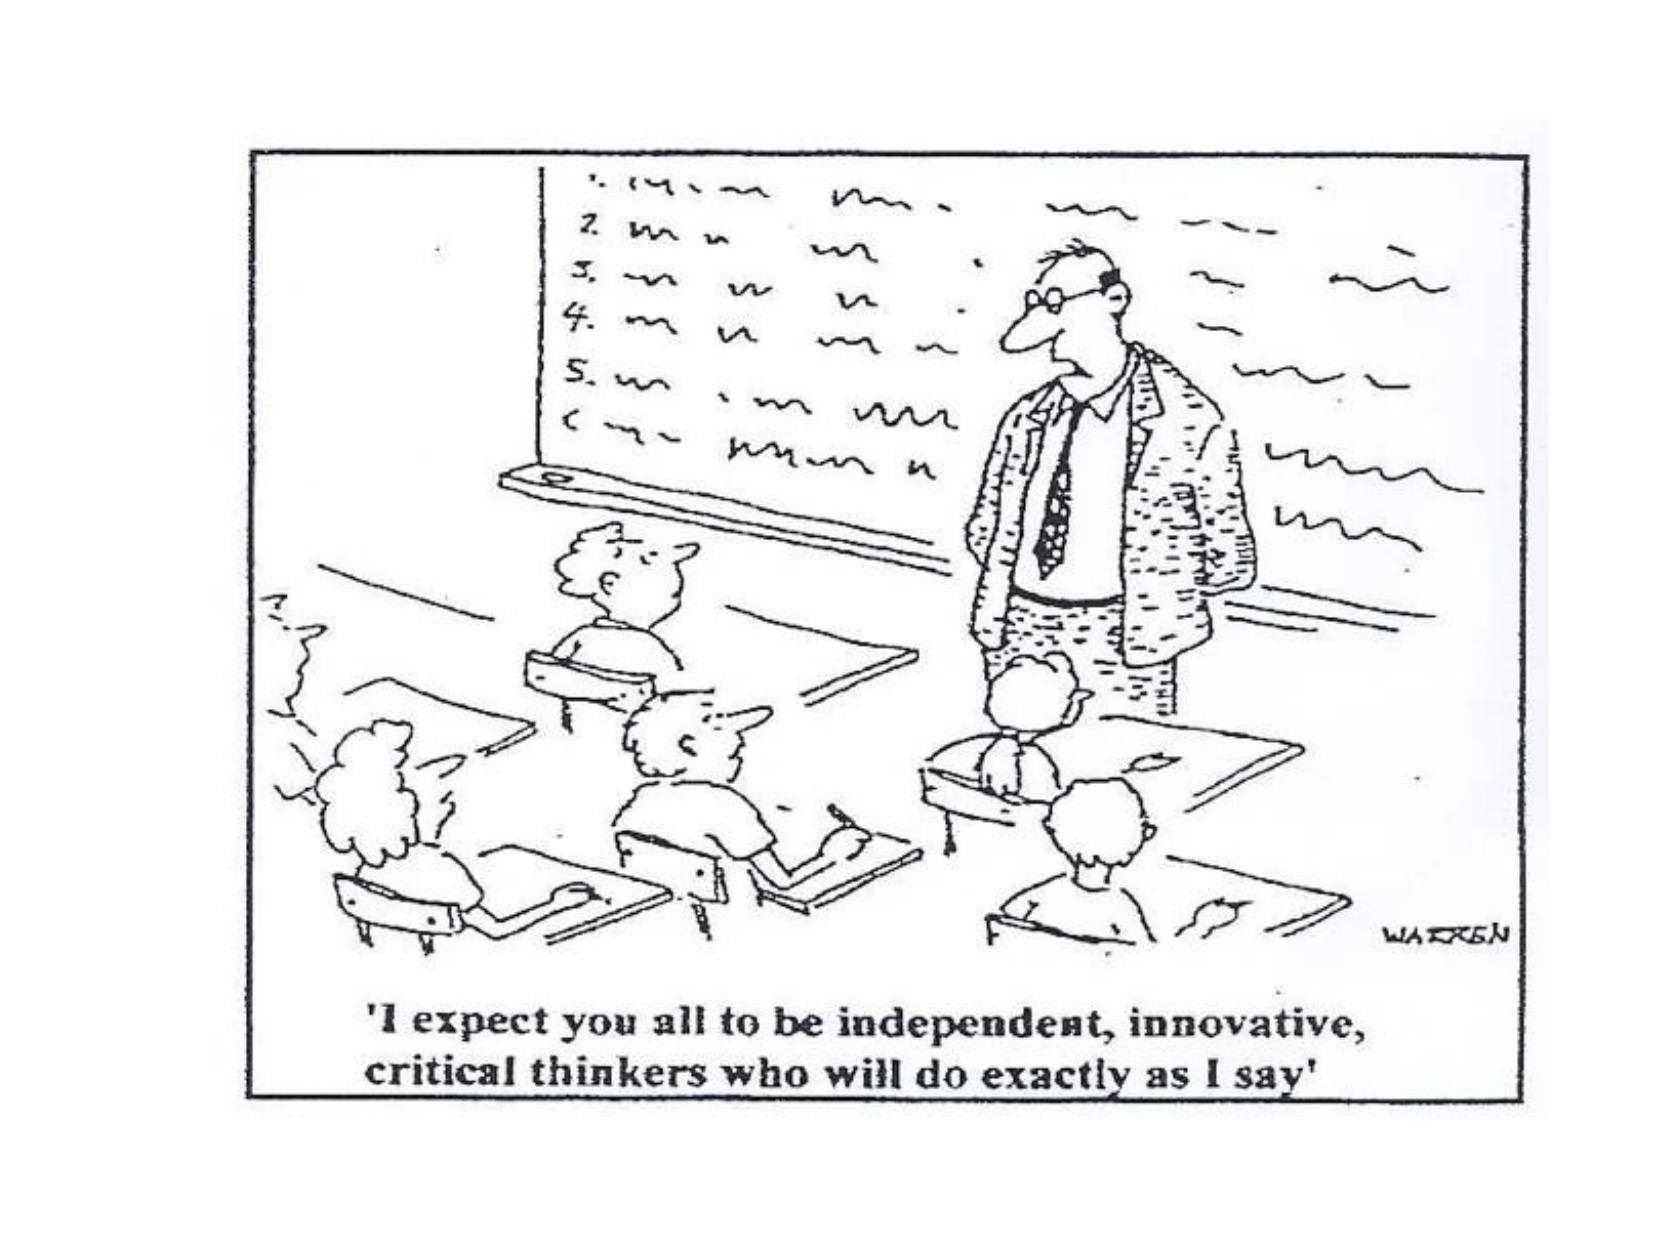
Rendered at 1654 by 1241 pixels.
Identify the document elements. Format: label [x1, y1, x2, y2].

picture [206, 118, 1549, 1123]
